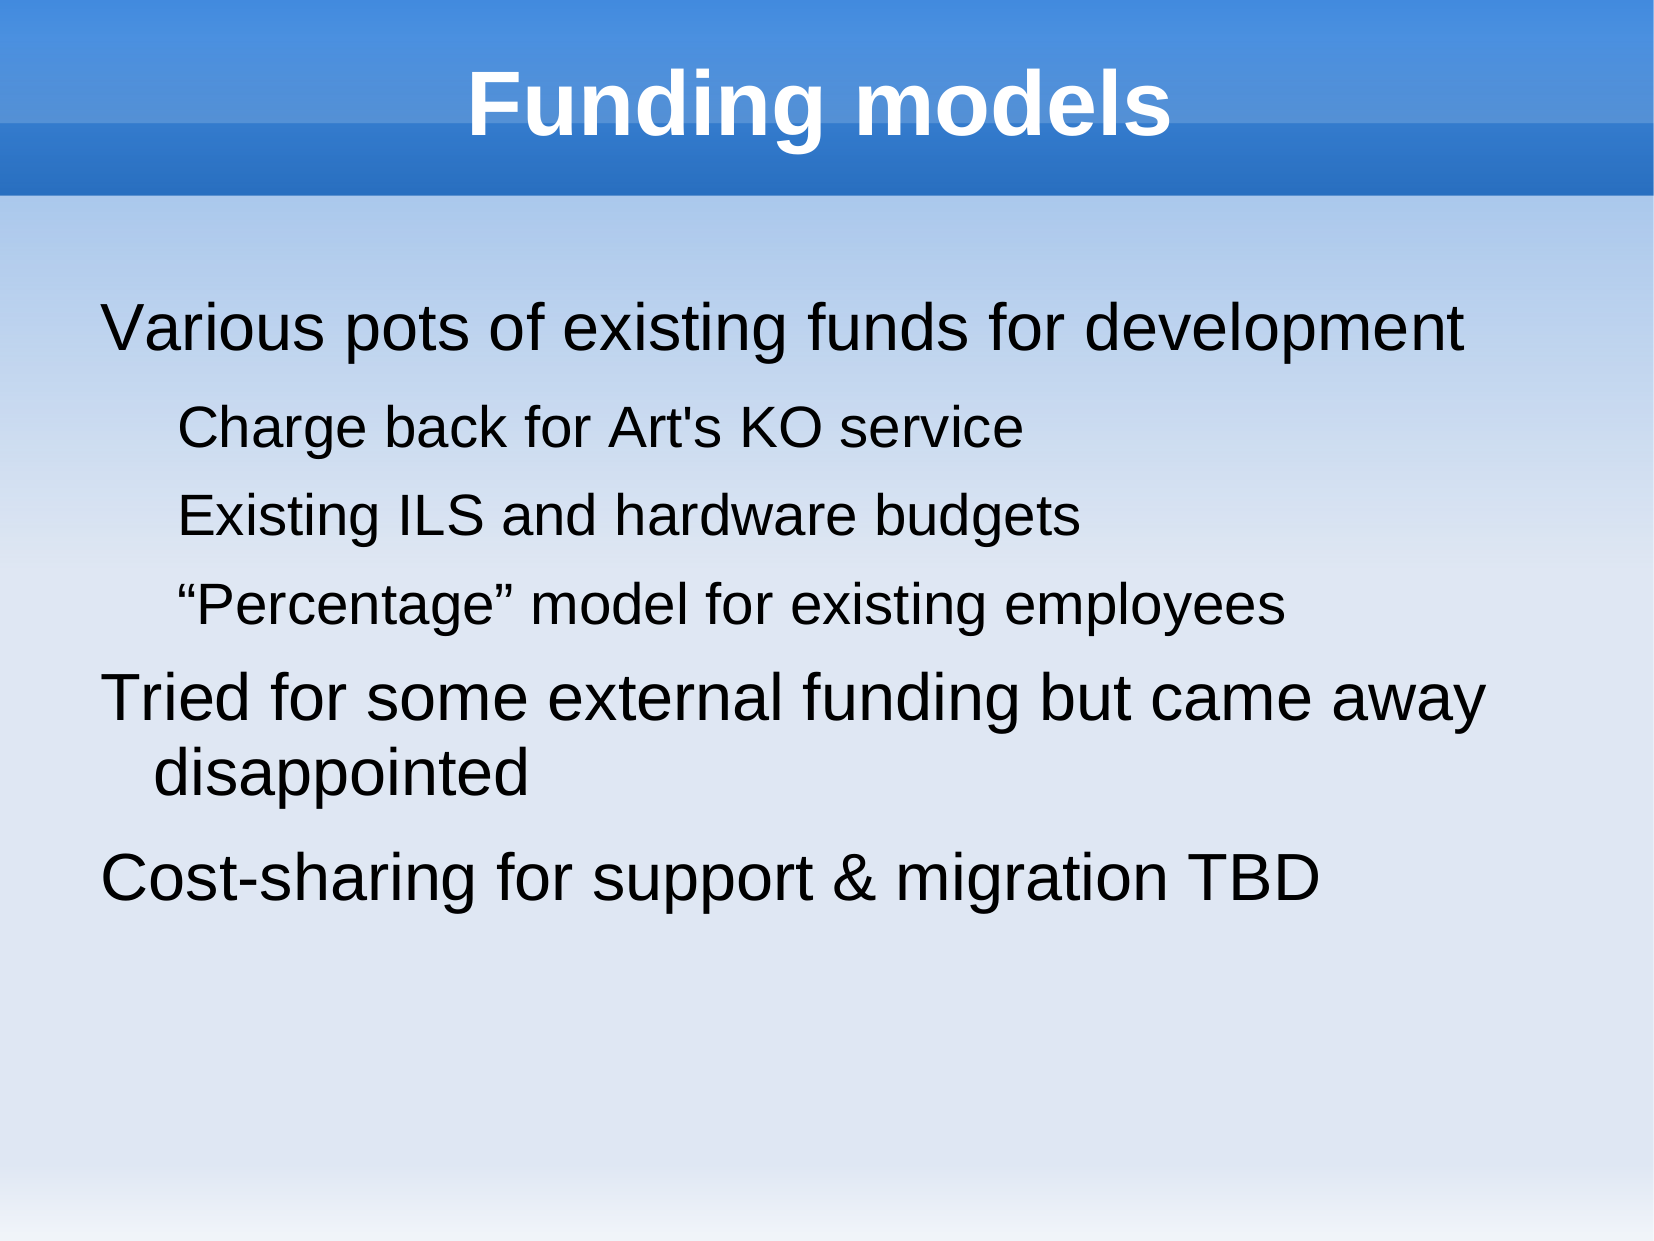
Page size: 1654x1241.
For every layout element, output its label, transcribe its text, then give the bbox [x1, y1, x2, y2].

list Various pots of existing funds for development Charge back for Art's KO service Existing ILS and hardware budgets “Percentage” model for existing employees Tried for some external funding but came away disappointed Cost-sharing for support & migration TBD [82, 290, 1571, 1094]
picture [0, 0, 1654, 1241]
title Funding models [76, 0, 1565, 208]
